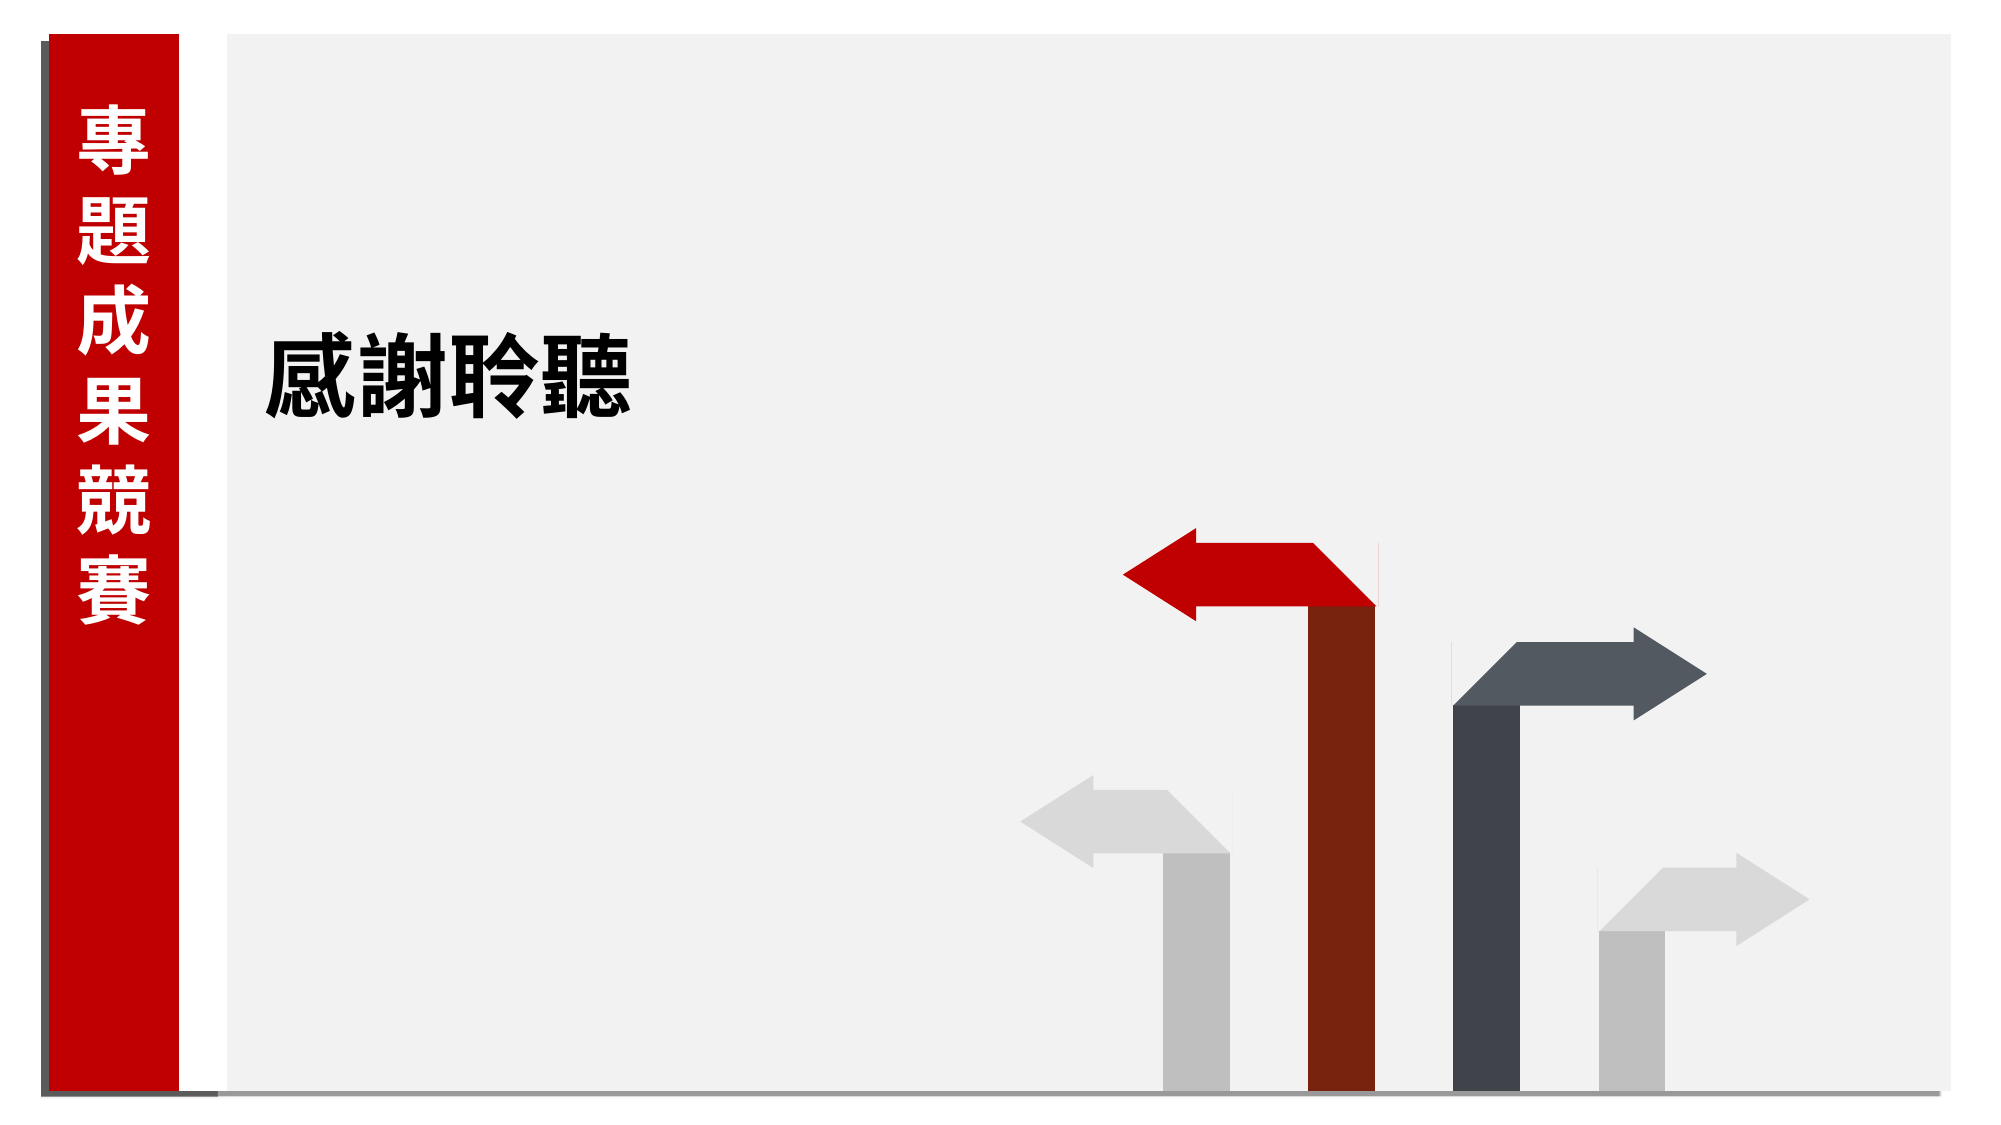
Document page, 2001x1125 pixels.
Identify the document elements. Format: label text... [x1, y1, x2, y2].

text_box [179, 34, 1951, 1091]
text_box 專題成果競賽 [49, 34, 179, 1091]
text_box 感謝聆聽 [249, 184, 1750, 577]
